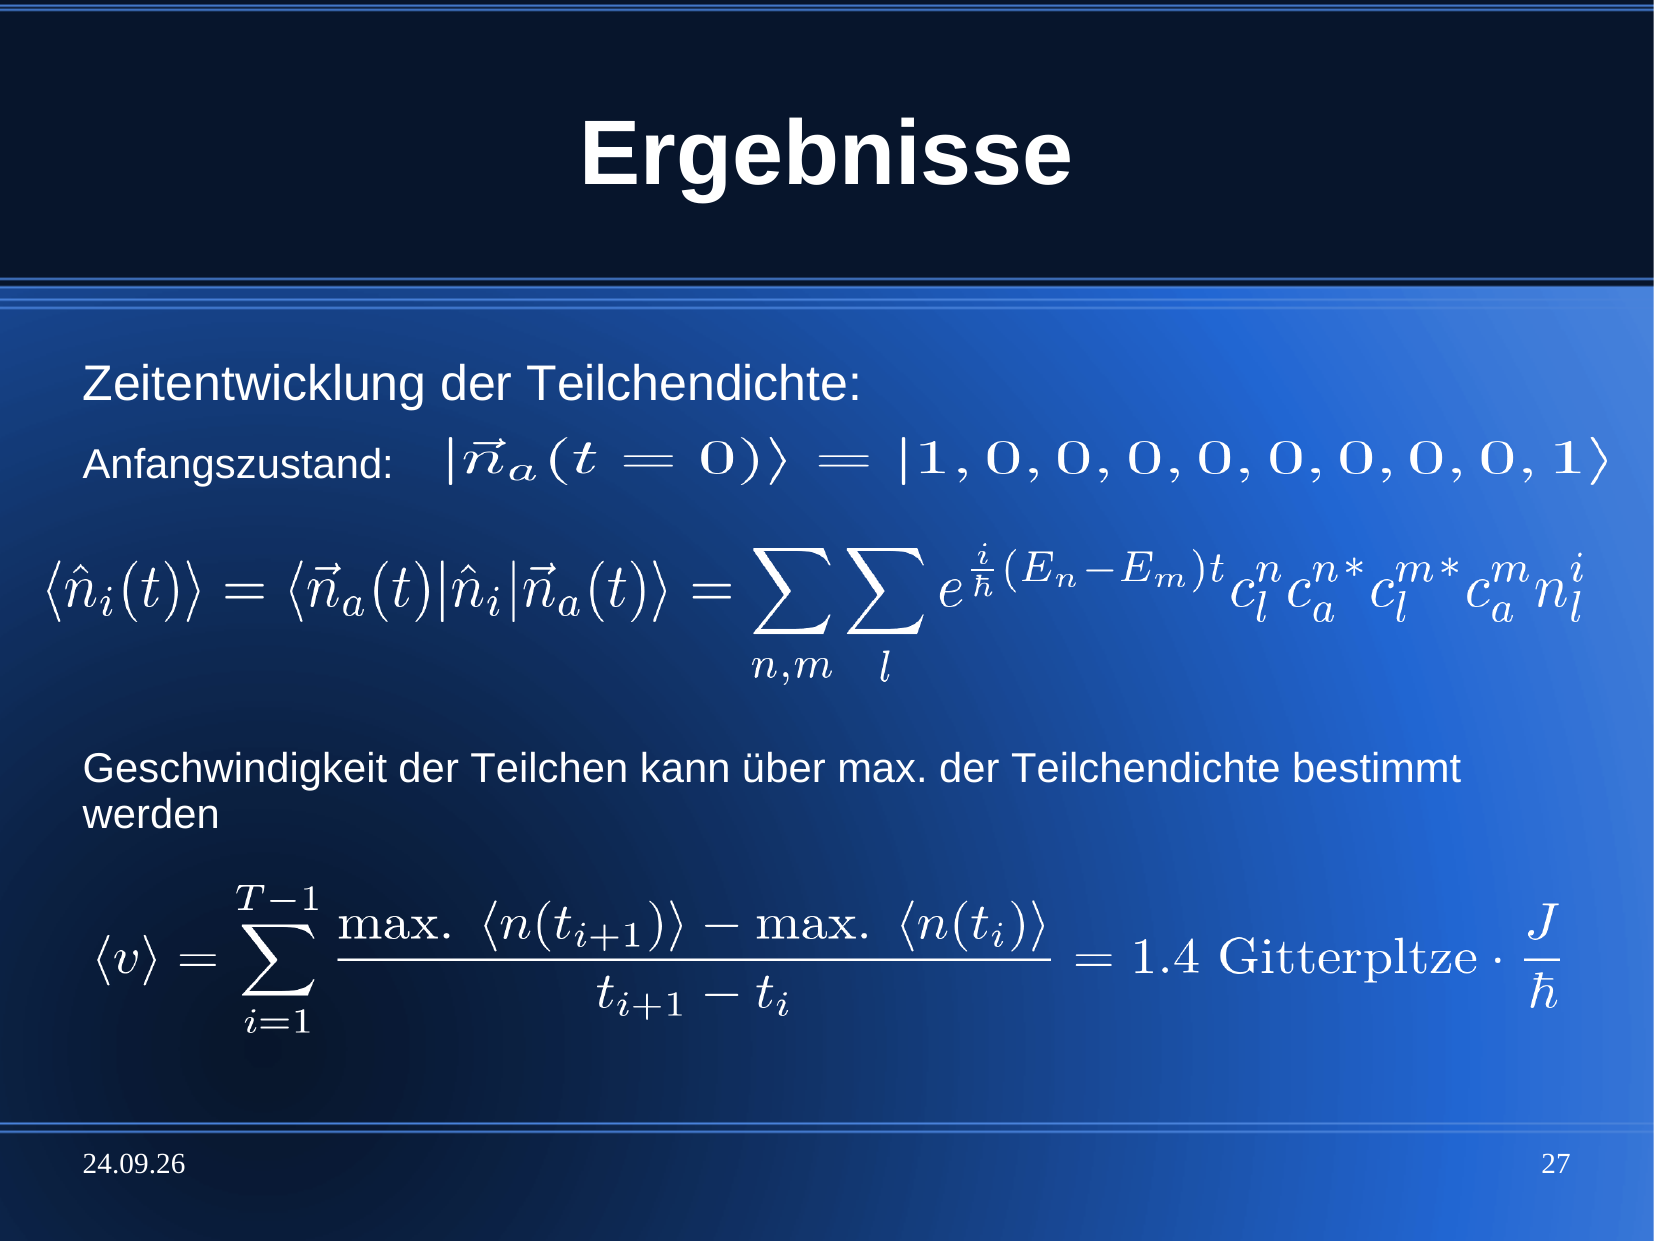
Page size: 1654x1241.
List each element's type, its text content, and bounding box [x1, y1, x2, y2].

picture [0, 0, 1654, 1241]
title Ergebnisse [82, 49, 1571, 257]
list Zeitentwicklung der Teilchendichte: Anfangszustand: Geschwindigkeit der Teilchen kann über max. der Teilchendichte bestimmt werden [82, 355, 1571, 543]
list Zeitentwicklung der Teilchendichte: Anfangszustand: Geschwindigkeit der Teilchen kann über max. der Teilchendichte bestimmt werden [82, 686, 1571, 1058]
